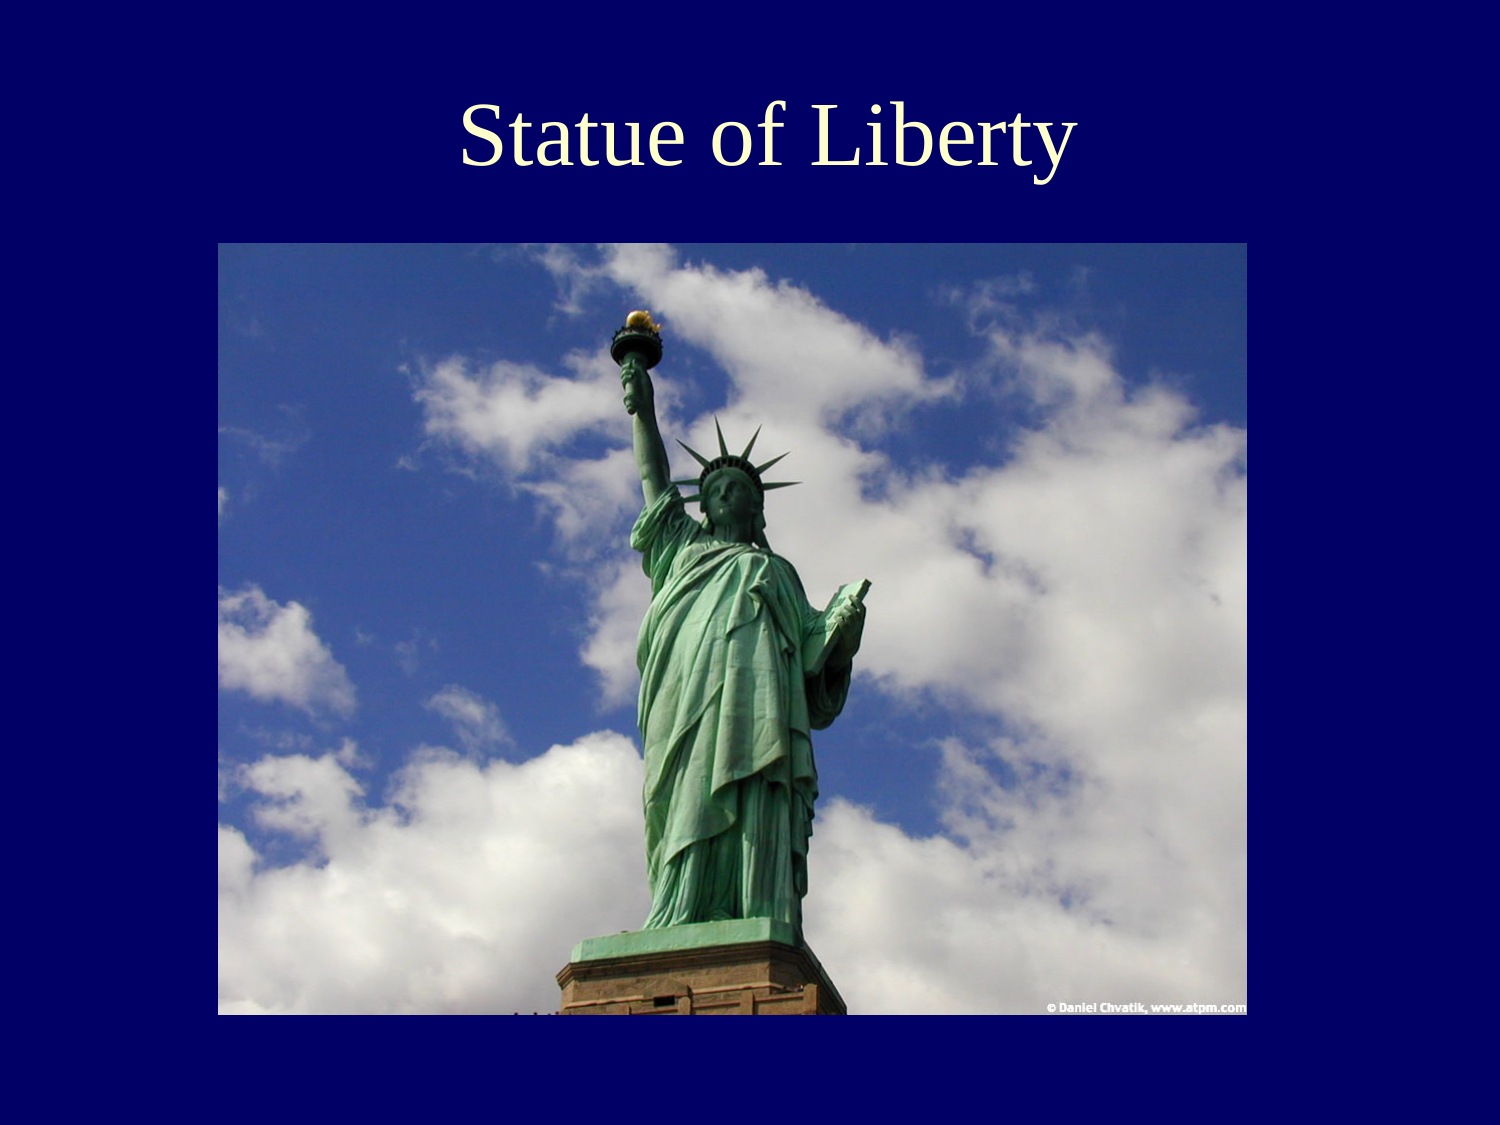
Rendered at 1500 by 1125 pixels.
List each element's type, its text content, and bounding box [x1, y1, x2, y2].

text_box Statue of Liberty [442, 66, 1061, 206]
picture [218, 243, 1247, 1015]
